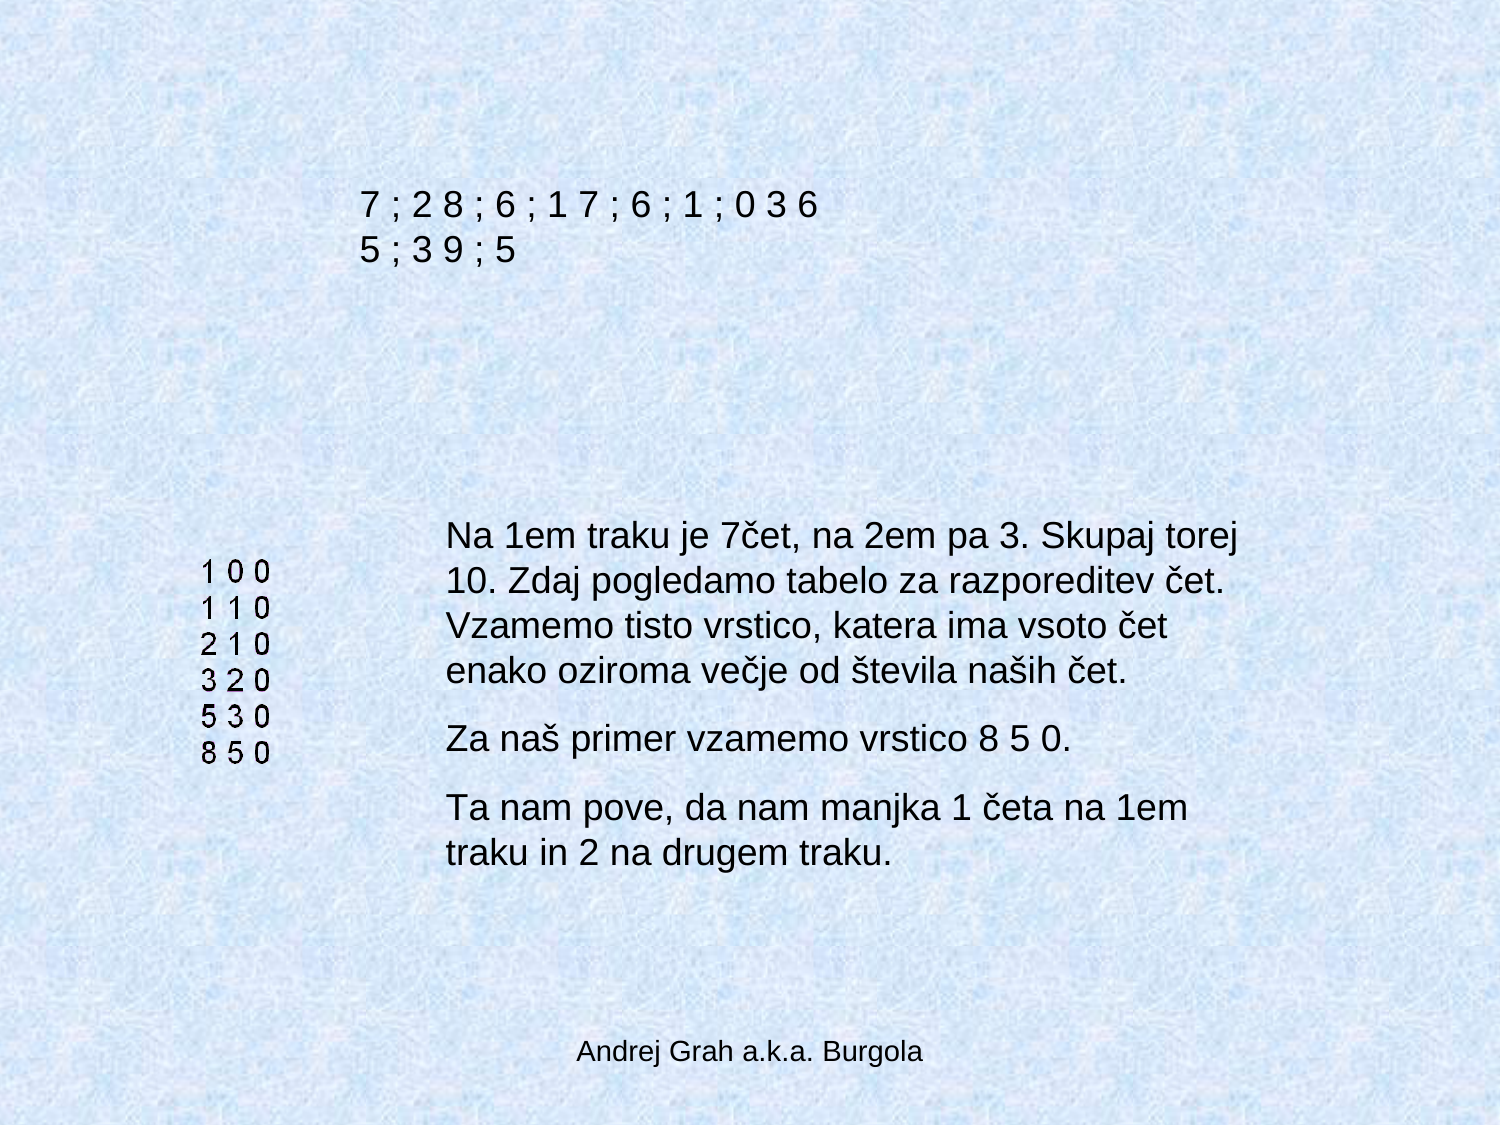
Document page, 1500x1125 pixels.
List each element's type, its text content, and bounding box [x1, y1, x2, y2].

text_box Na 1em traku je 7čet, na 2em pa 3. Skupaj torej 10. Zdaj pogledamo tabelo za razporeditev čet. Vzamemo tisto vrstico, katera ima vsoto čet enako oziroma večje od števila naših čet. Za naš primer vzamemo vrstico 8 5 0. Ta nam pove, da nam manjka 1 četa na 1em traku in 2 na drugem traku. [430, 503, 1294, 881]
text_box Andrej Grah a.k.a. Burgola [512, 1024, 988, 1103]
text_box 7 ; 2 8 ; 6 ; 1 7 ; 6 ; 1 ; 0 3 6 5 ; 3 9 ; 5 [194, 172, 1282, 347]
picture [0, 0, 1500, 1125]
